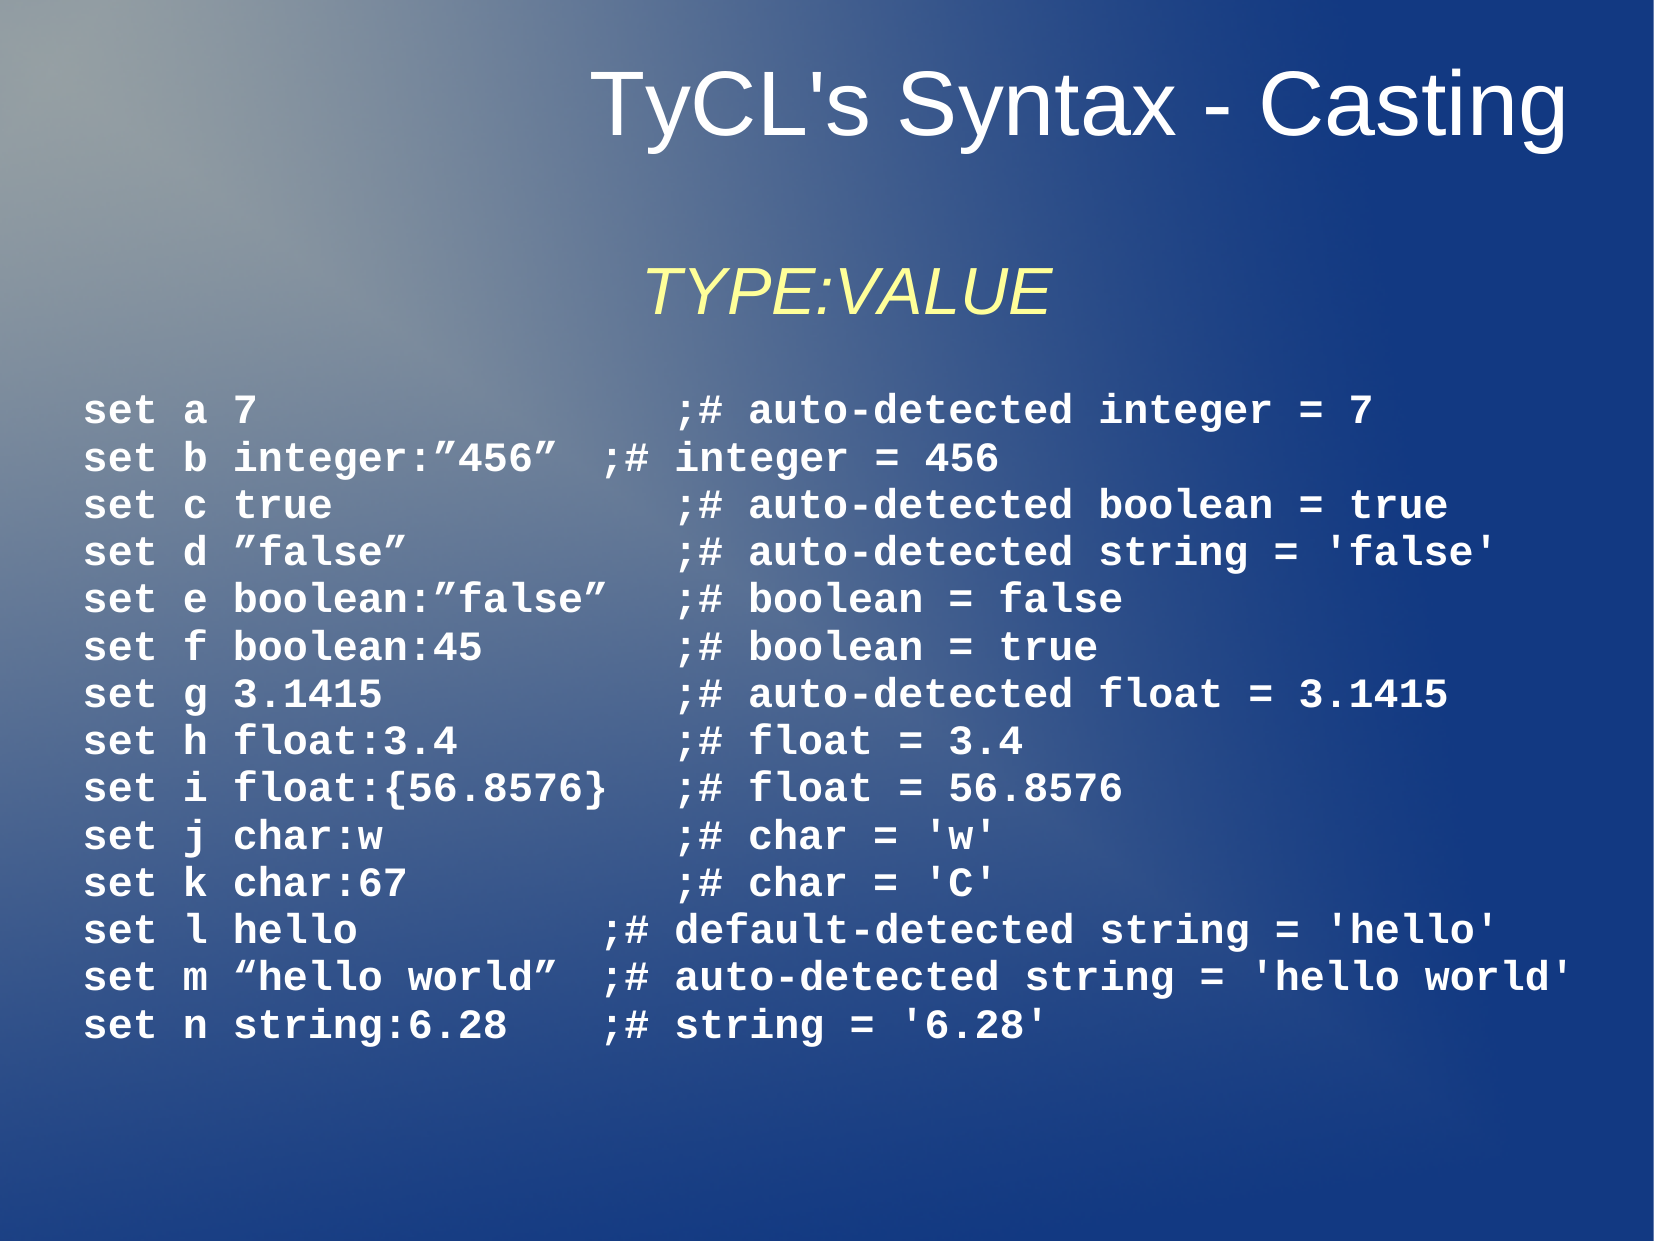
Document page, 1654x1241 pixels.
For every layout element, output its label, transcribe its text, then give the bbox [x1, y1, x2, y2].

subtitle TYPE:VALUE set a 7 ;# auto-detected integer = 7 set b integer:”456” ;# integer = 456 set c true ;# auto-detected boolean = true set d ”false” ;# auto-detected string = 'false' set e boolean:”false” ;# boolean = false set f boolean:45 ;# boolean = true set g 3.1415 ;# auto-detected float = 3.1415 set h float:3.4 ;# float = 3.4 set i float:{56.8576} ;# float = 56.8576 set j char:w ;# char = 'w' set k char:67 ;# char = 'C' set l hello ;# default-detected string = 'hello' set m “hello world” ;# auto-detected string = 'hello world' set n string:6.28 ;# string = '6.28' [82, 250, 1613, 1055]
picture [0, 0, 1654, 1241]
title TyCL's Syntax - Casting [82, 52, 1571, 155]
